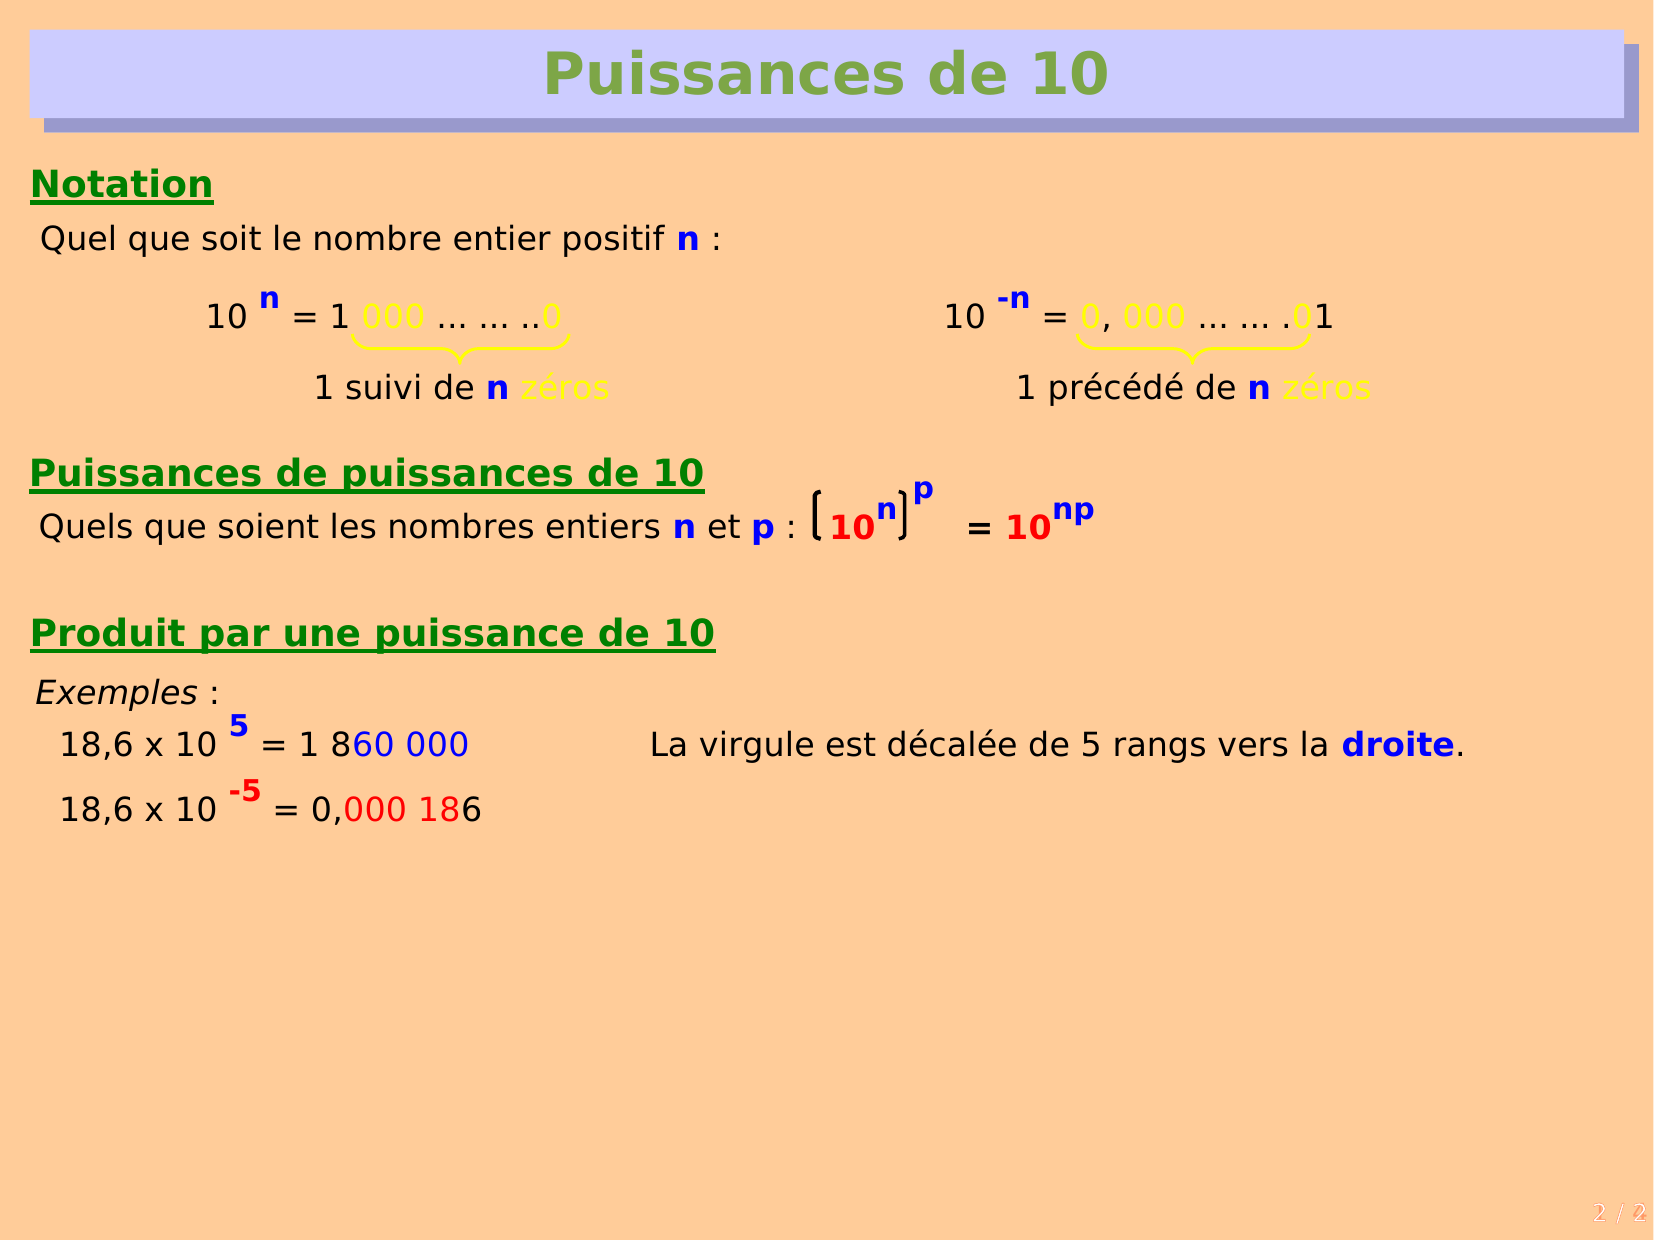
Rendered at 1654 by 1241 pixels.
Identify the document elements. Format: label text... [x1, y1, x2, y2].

text_box 1 précédé de n zéros [1015, 368, 1373, 408]
text_box Notation [29, 162, 215, 207]
text_box p [912, 470, 935, 527]
text_box Quels que soient les nombres entiers n et p : [38, 500, 798, 554]
text_box Produit par une puissance de 10 [29, 611, 717, 656]
text_box 2 / 2 [1591, 1198, 1649, 1235]
text_box 10n = 10np [760, 491, 1096, 548]
text_box 10 n = 1 000 ... ... ..0 [205, 280, 572, 337]
text_box 18,6 x 10 -5 = 0,000 186 [59, 773, 483, 830]
title Puissances de 10 [29, 29, 1625, 119]
text_box Puissances de puissances de 10 [28, 451, 706, 496]
text_box 1 suivi de n zéros [313, 368, 611, 408]
text_box Exemples : [35, 666, 221, 720]
text_box 10 -n = 0, 000 ... ... .01 [943, 280, 1344, 337]
text_box La virgule est décalée de 5 rangs vers la droite. [649, 725, 1466, 765]
text_box 18,6 x 10 5 = 1 860 000 [59, 708, 471, 765]
text_box Quel que soit le nombre entier positif n : [39, 212, 723, 266]
